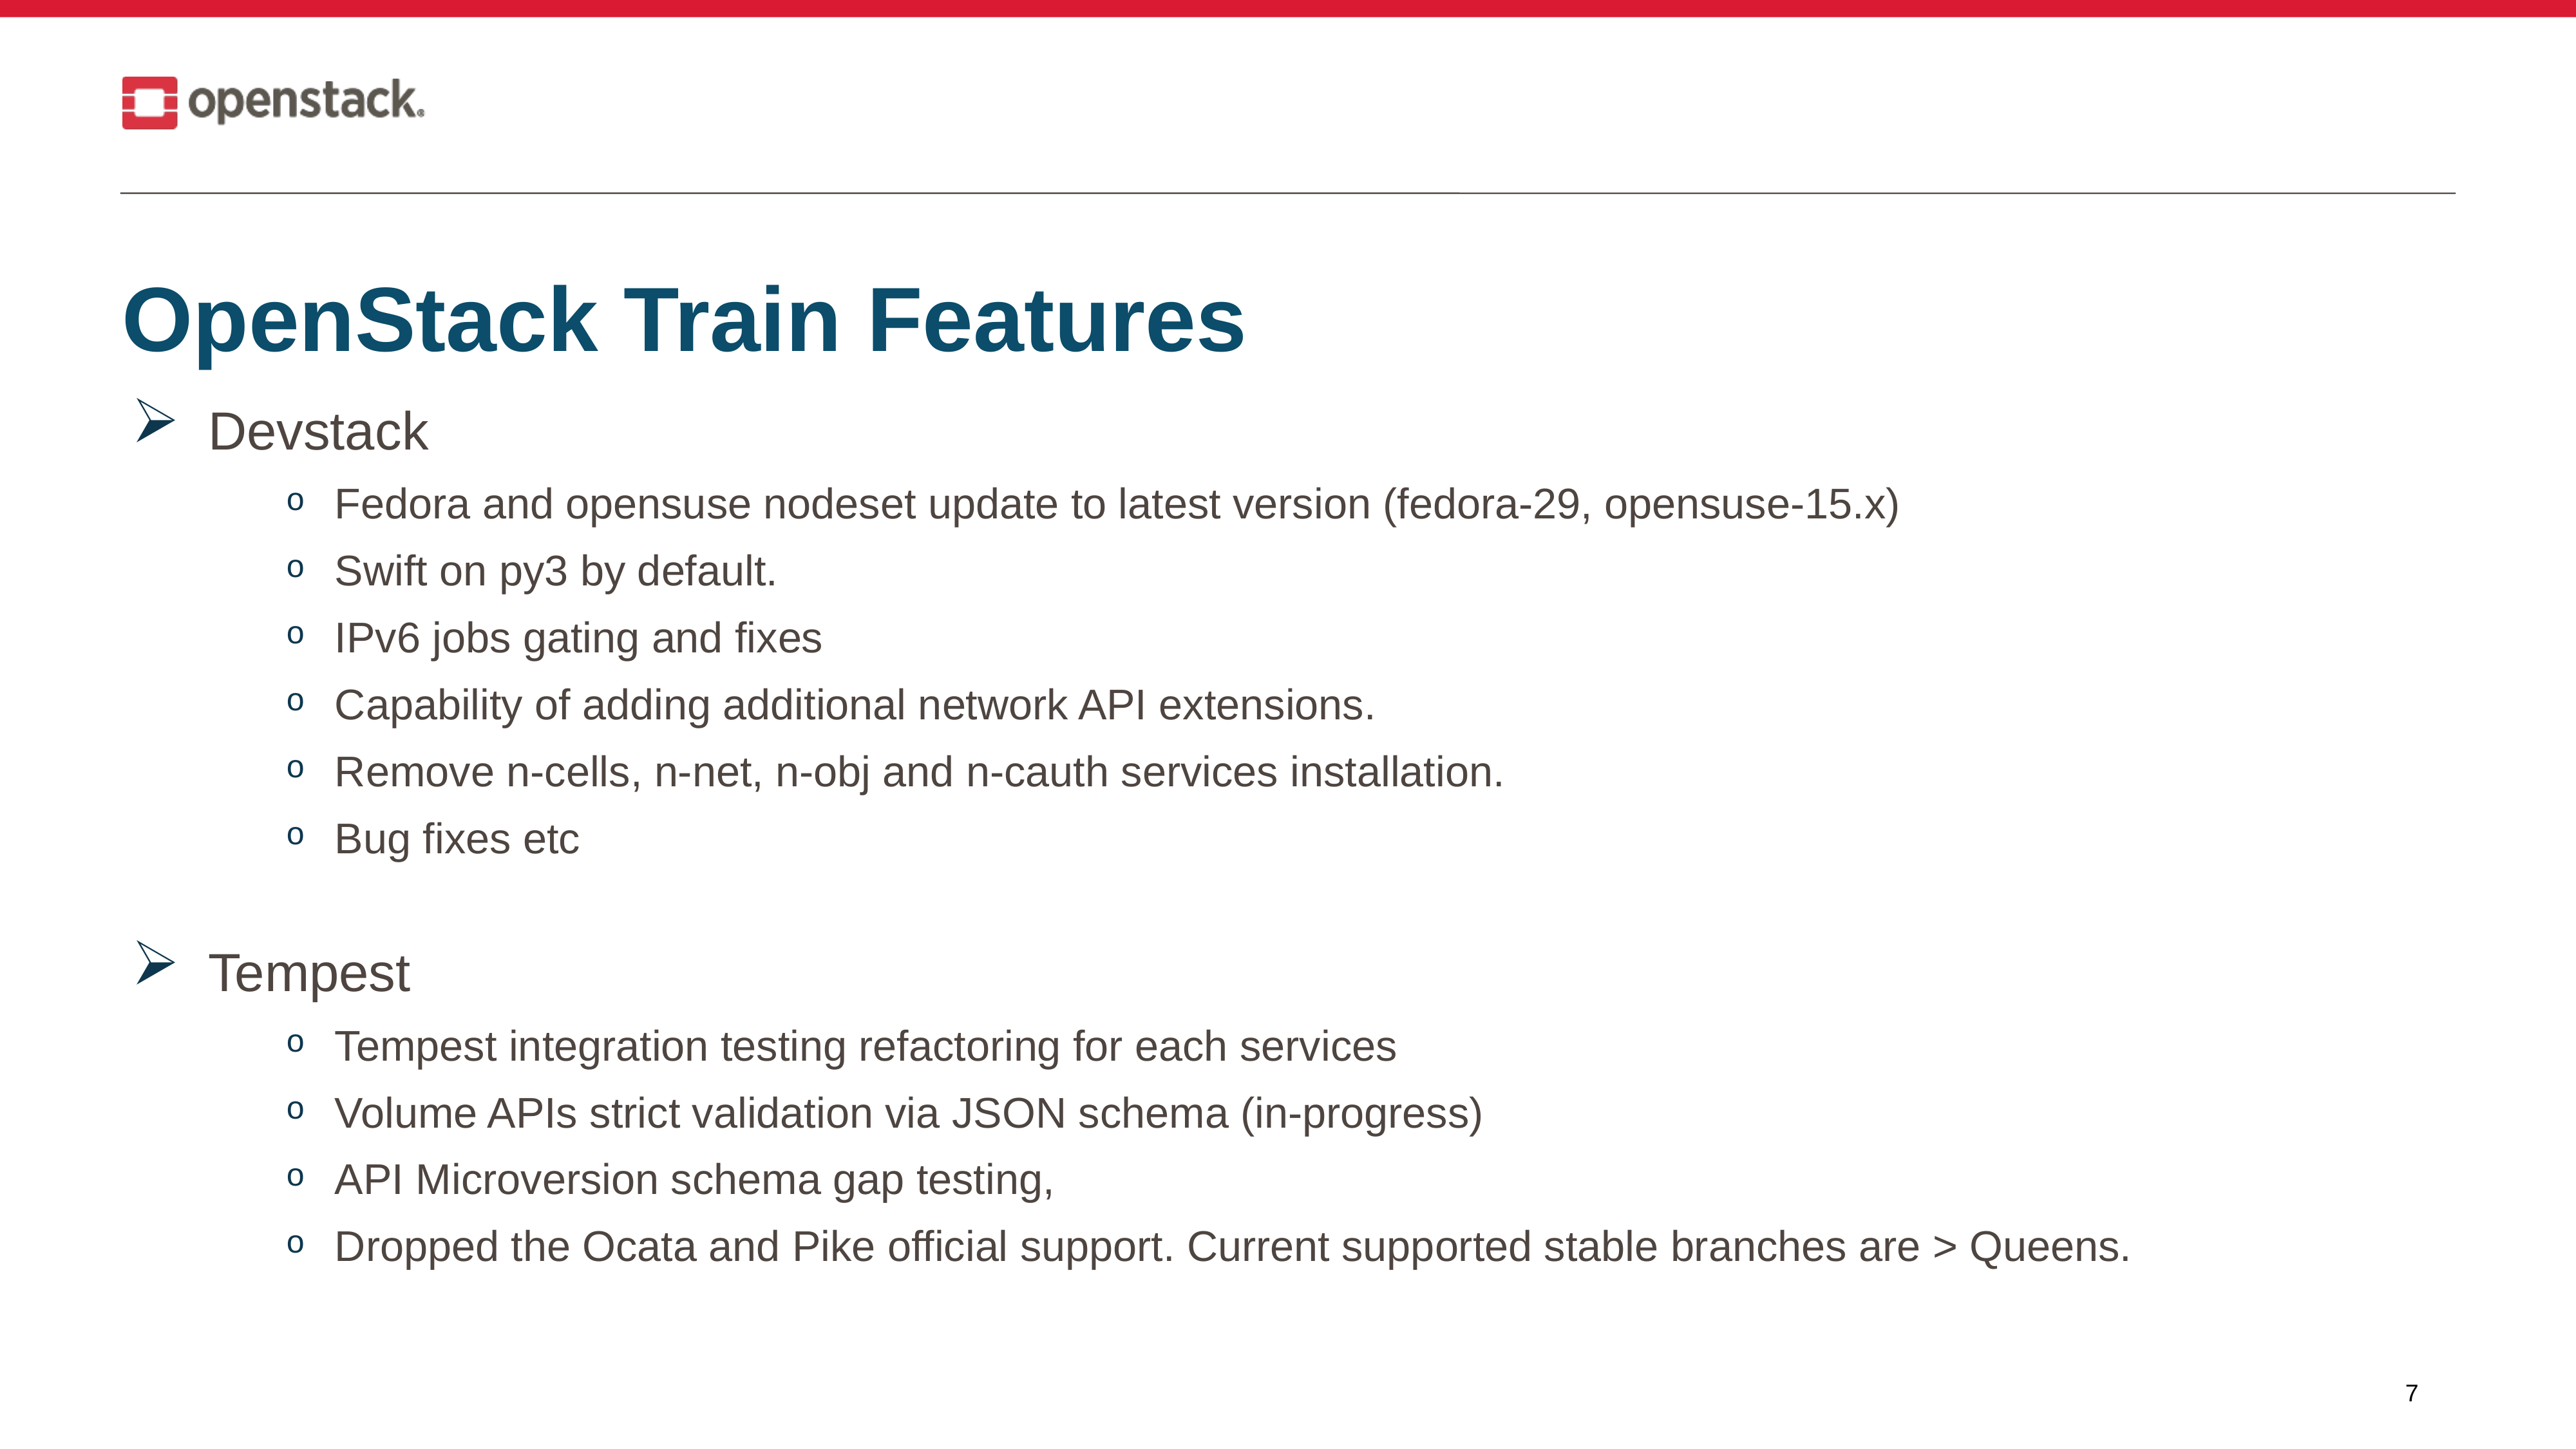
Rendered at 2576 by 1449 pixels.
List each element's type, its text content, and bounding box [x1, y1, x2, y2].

picture [122, 77, 426, 131]
text_box Devstack Fedora and opensuse nodeset update to latest version (fedora-29, opensuse-15.x) Swift on py3 by default. IPv6 jobs gating and fixes Capability of adding additional network API extensions. Remove n-cells, n-net, n-obj and n-cauth services installation. Bug fixes etc Tempest Tempest integration testing refactoring for each services Volume APIs strict validation via JSON schema (in-progress) API Microversion schema gap testing, Dropped the Ocata and Pike official support. Current supported stable branches are > Queens. [126, 390, 2280, 1419]
text_box OpenStack Train Features [117, 224, 2152, 375]
